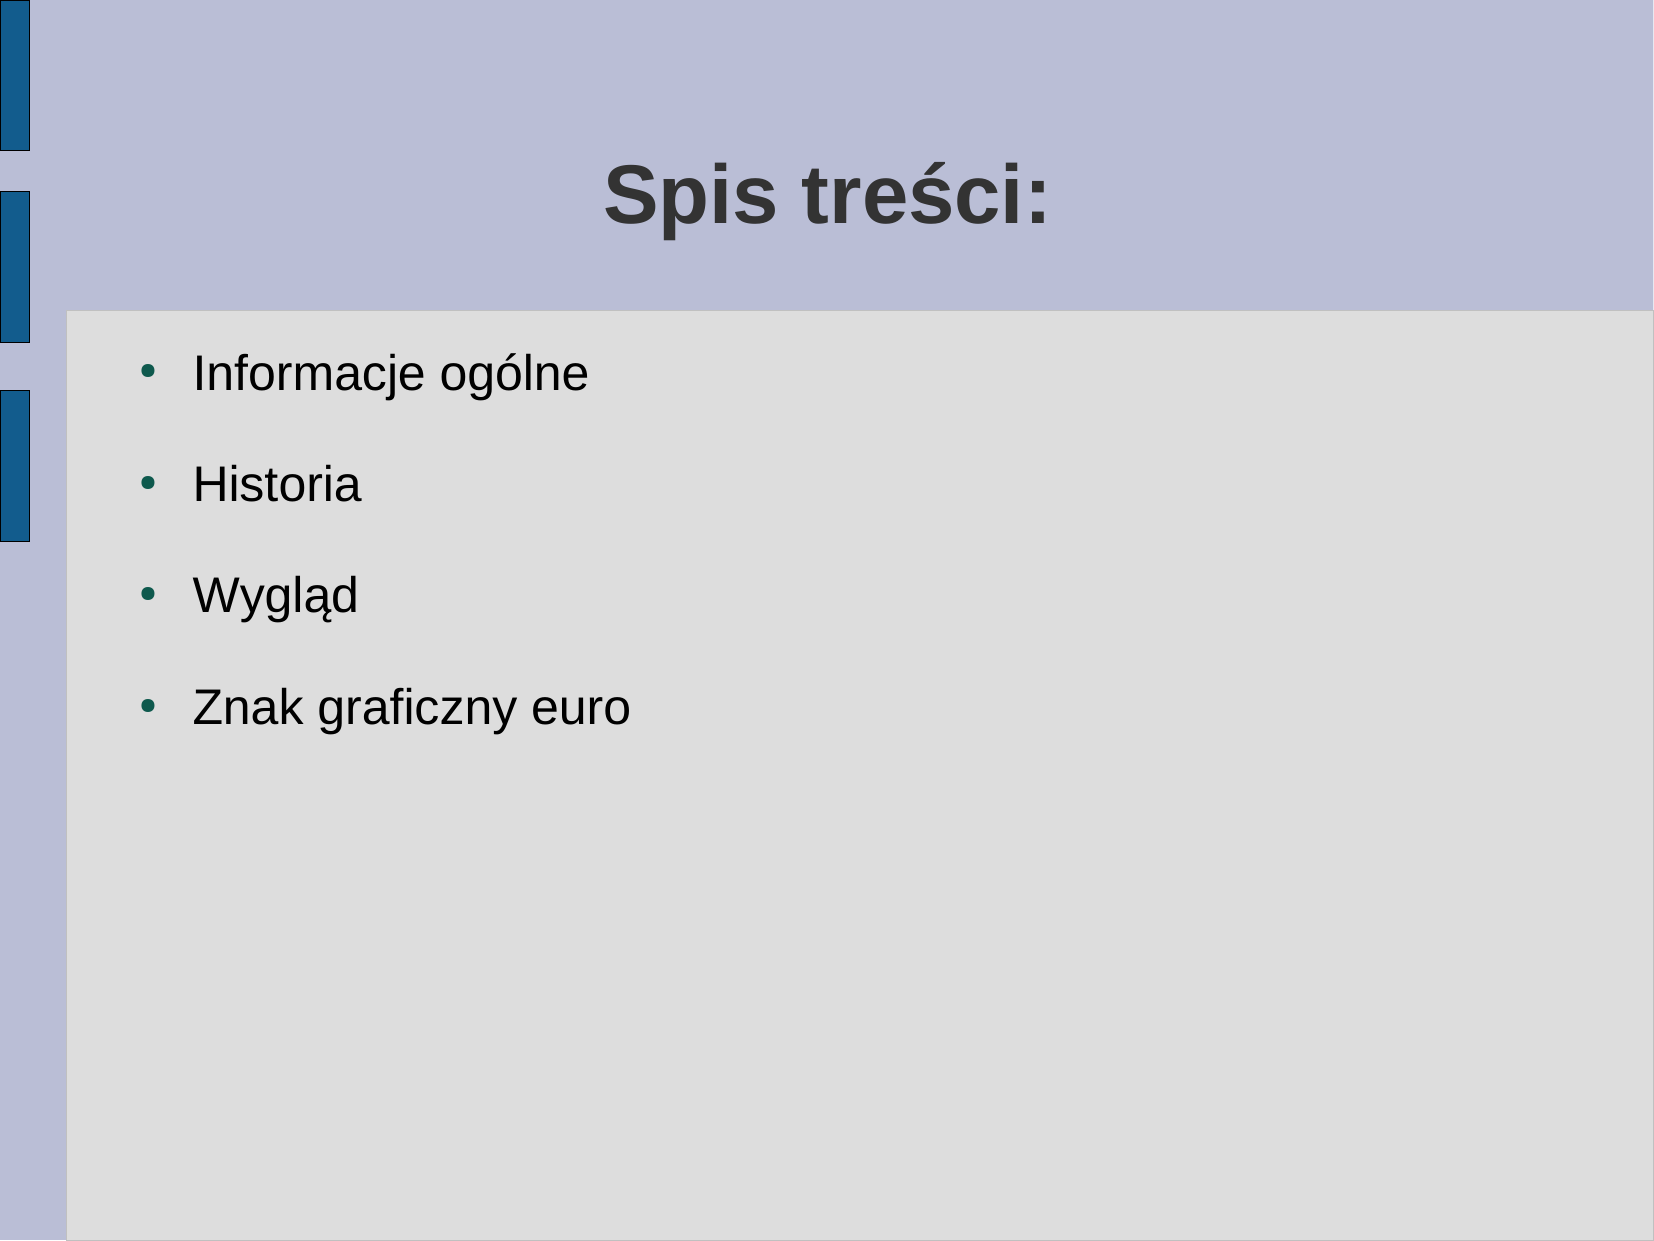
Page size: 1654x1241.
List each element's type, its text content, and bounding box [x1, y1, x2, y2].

title Spis treści: [121, 91, 1534, 299]
list Informacje ogólne Historia Wygląd Znak graficzny euro [121, 344, 1534, 1127]
